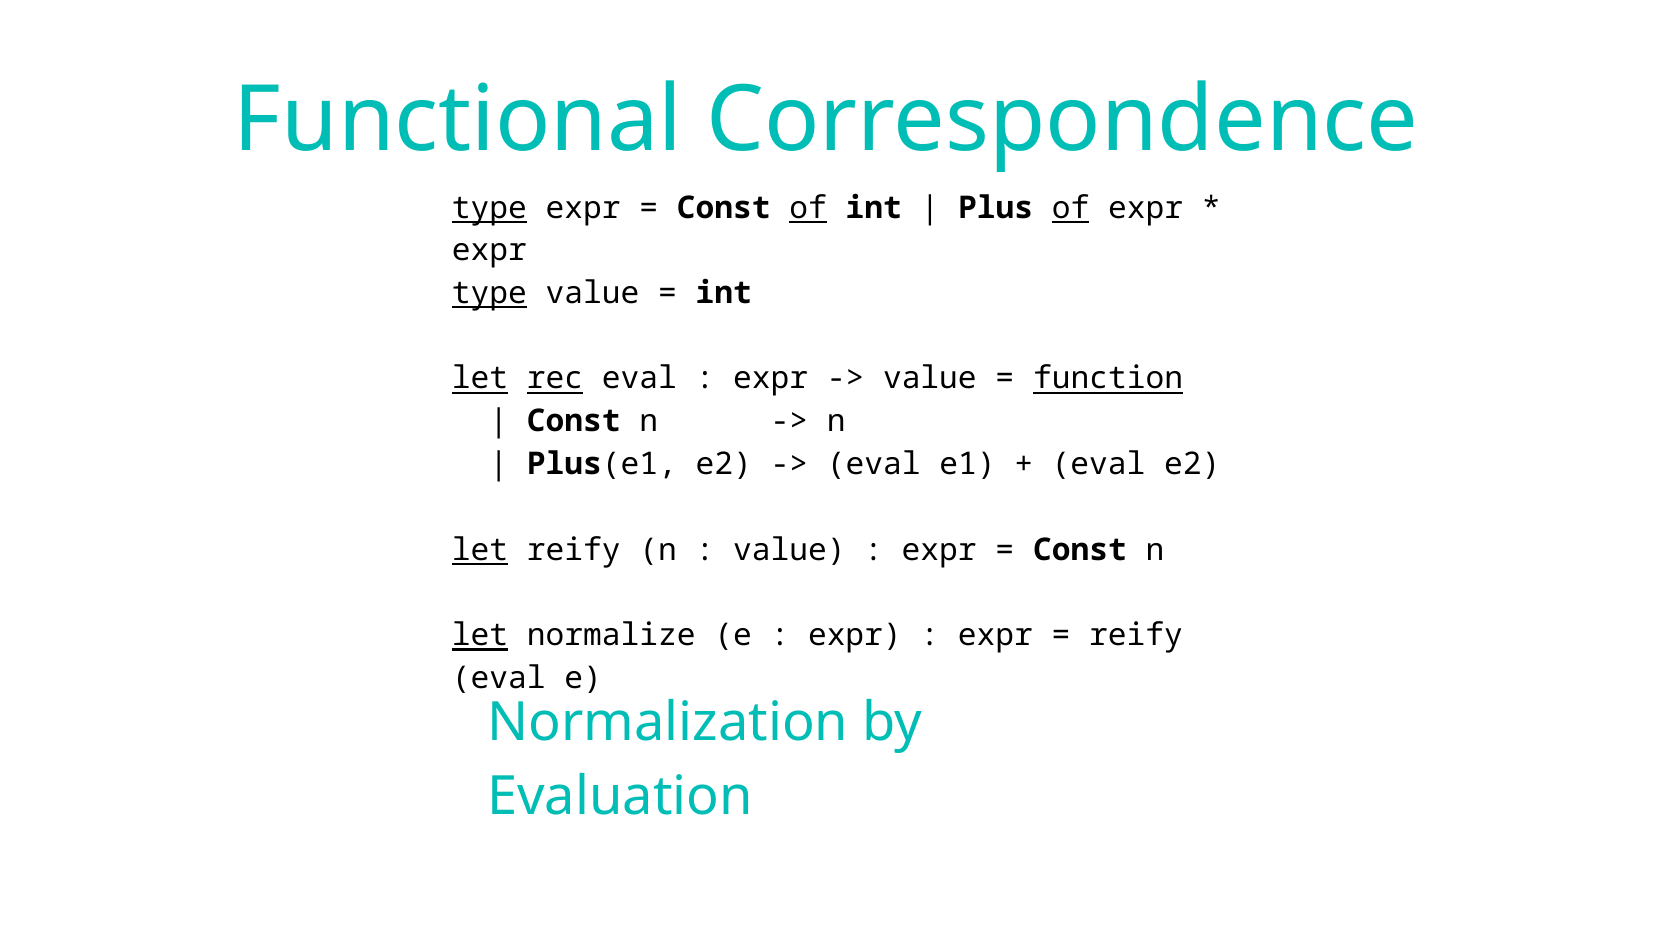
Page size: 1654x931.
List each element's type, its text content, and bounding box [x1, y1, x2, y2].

text_box Normalization by Evaluation [472, 675, 1170, 745]
text_box type expr = Const of int | Plus of expr * expr type value = int let rec eval : expr -> value = function | Const n -> n | Plus(e1, e2) -> (eval e1) + (eval e2) let reify (n : value) : expr = Const n let normalize (e : expr) : expr = reify (eval e) [437, 177, 1288, 610]
title Functional Correspondence [82, 37, 1571, 193]
